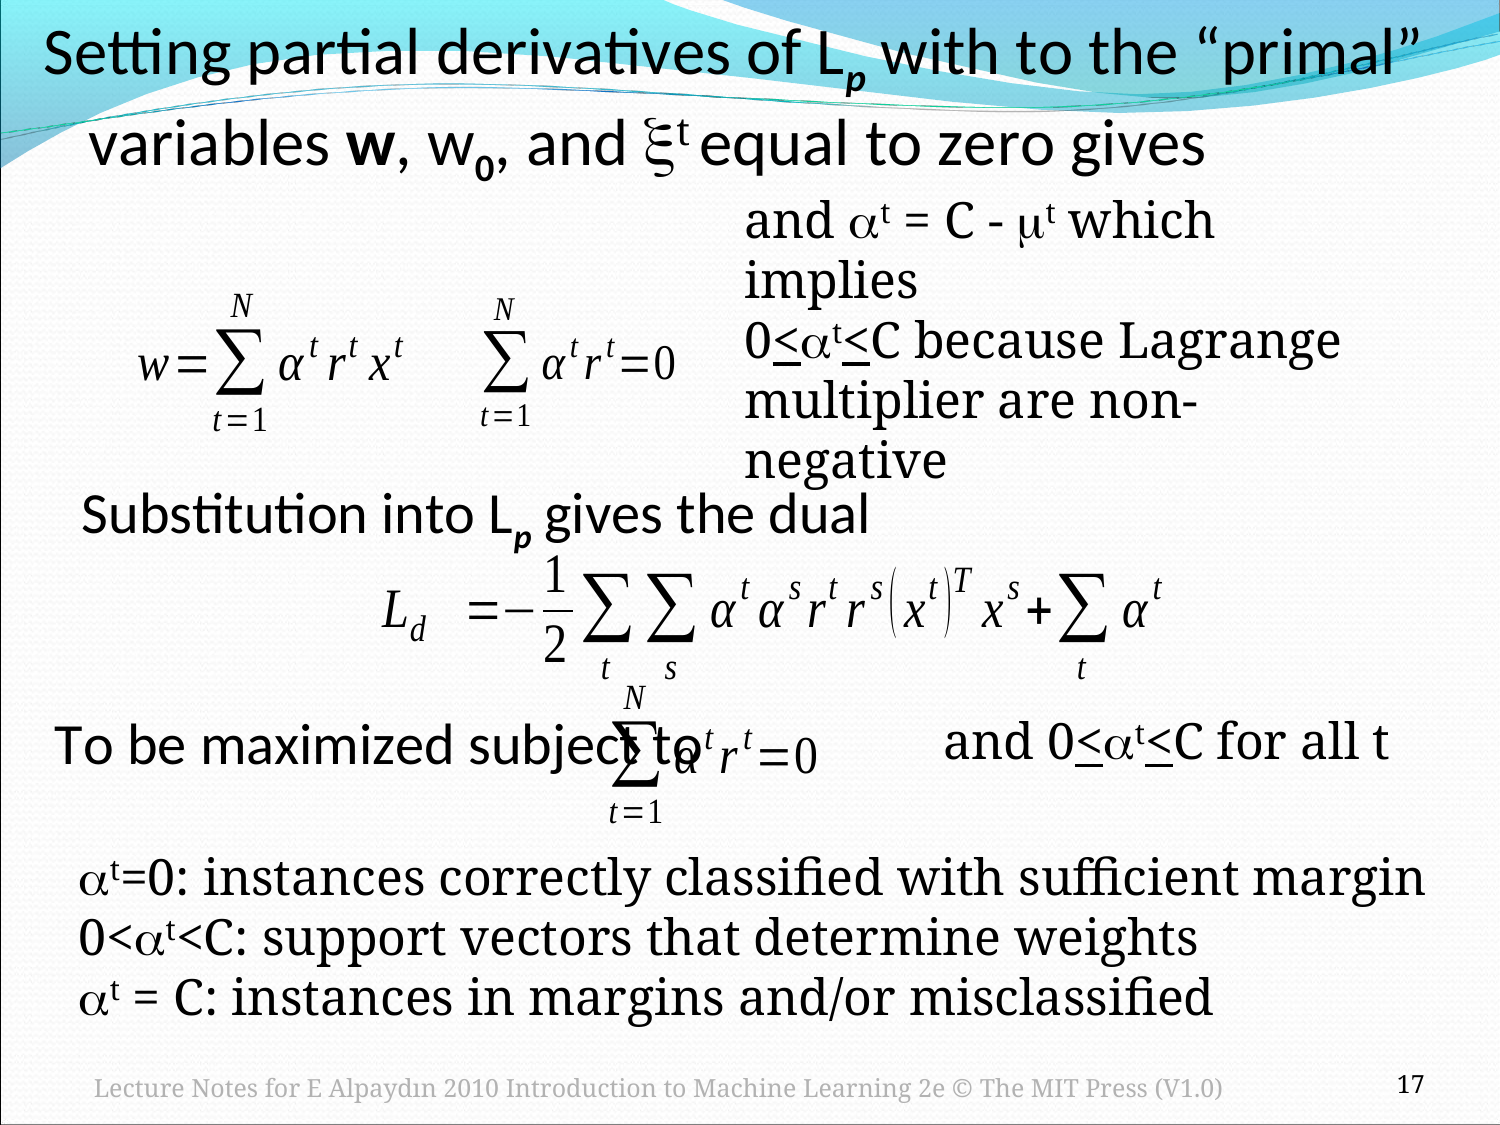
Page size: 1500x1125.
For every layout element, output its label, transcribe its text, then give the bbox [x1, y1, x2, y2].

chart [468, 291, 694, 434]
chart [125, 287, 421, 439]
text_box Substitution into Lp gives the dual [67, 467, 1198, 552]
text_box Lecture Notes for E Alpaydın 2010 Introduction to Machine Learning 2e © The MIT Press (V1.0) [93, 1042, 1254, 1103]
chart [367, 552, 1180, 831]
text_box and t = C - t which implies 0<t<C because Lagrange multiplier are non-negative [729, 180, 1405, 497]
text_box t=0: instances correctly classified with sufficient margin 0<t<C: support vectors that determine weights t = C: instances in margins and/or misclassified [63, 837, 1467, 1033]
text_box and 0<t<C for all t [928, 702, 1406, 778]
text_box <number> [1299, 1042, 1426, 1103]
text_box To be maximized subject to [40, 698, 735, 783]
picture [0, 0, 1500, 1125]
text_box Setting partial derivatives of Lp with to the “primal” variables w, w0, and t equal to zero gives [29, 0, 1484, 181]
